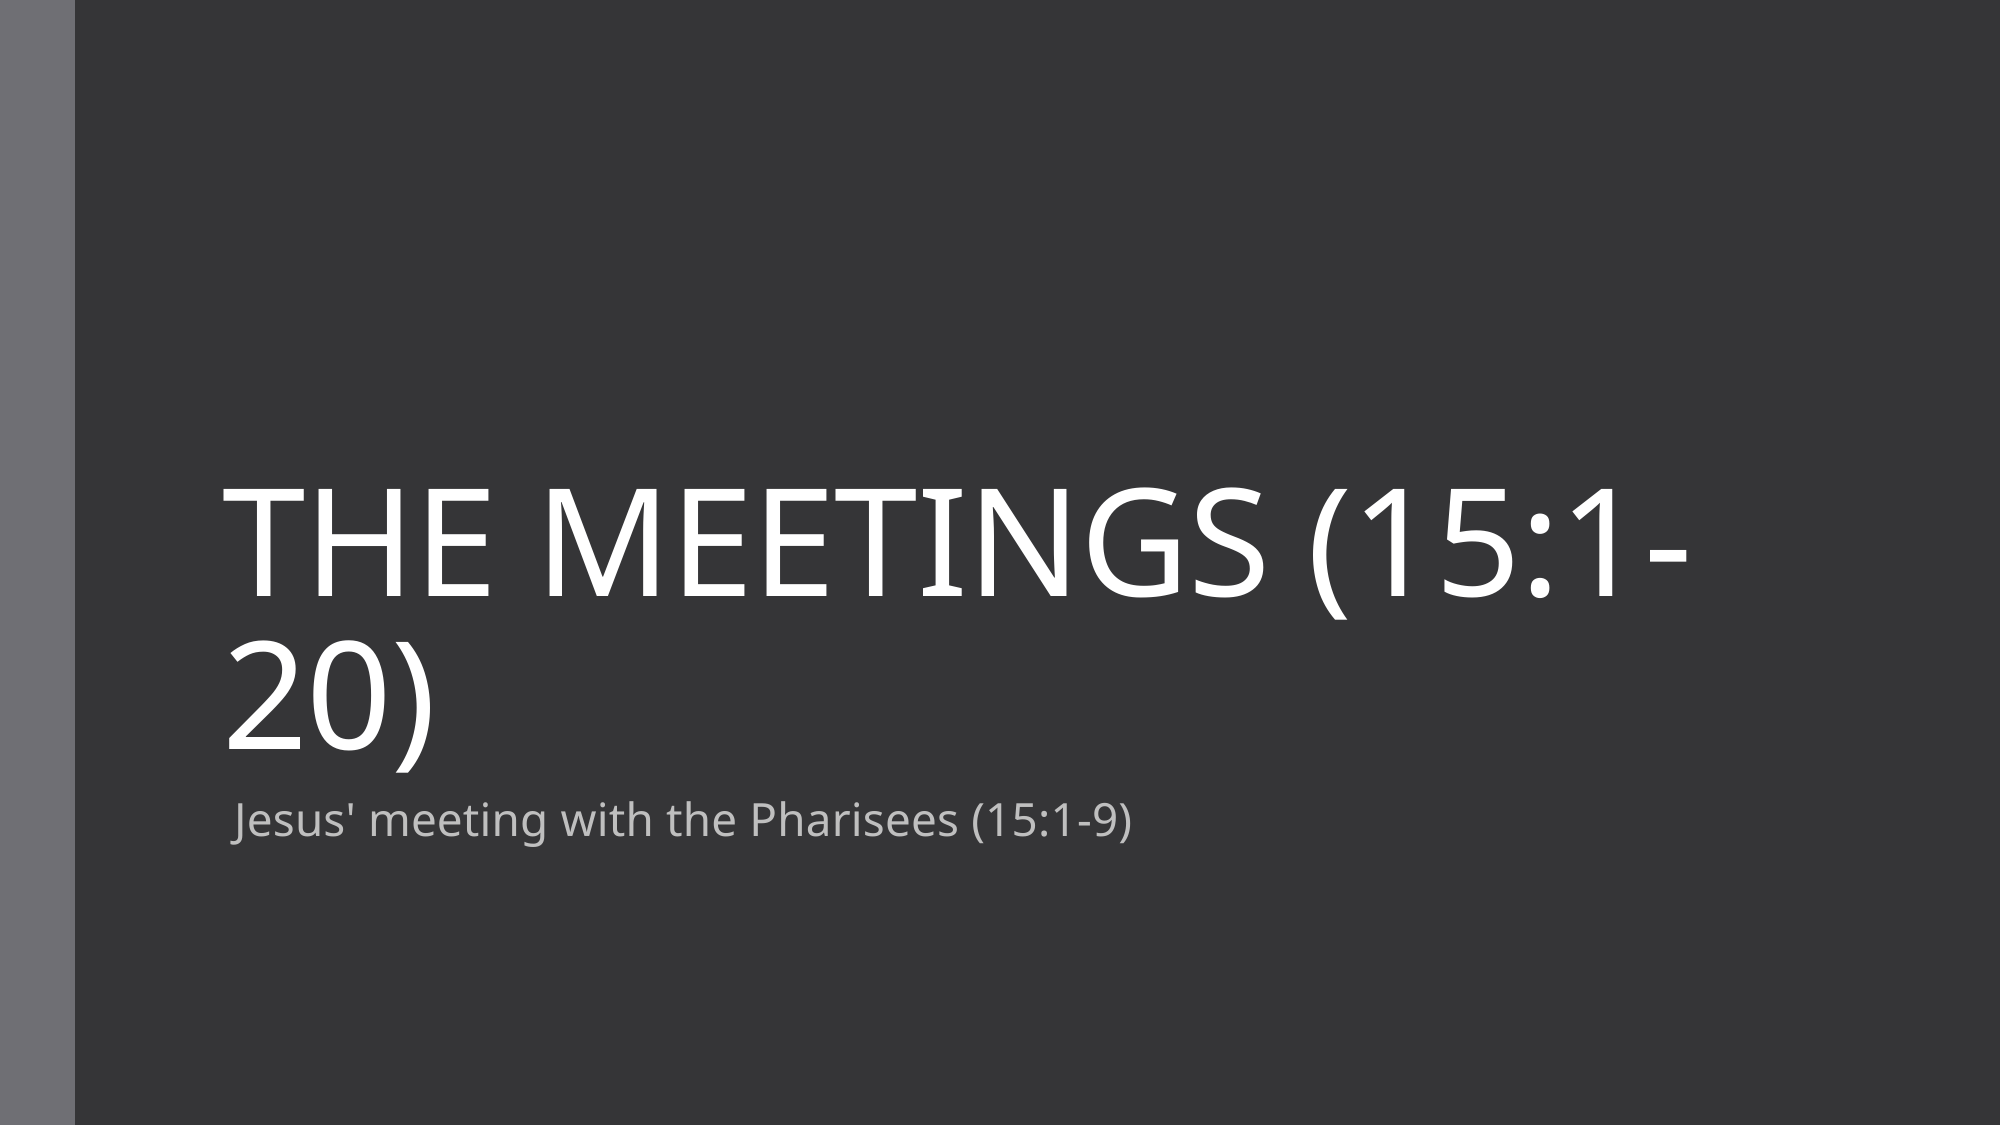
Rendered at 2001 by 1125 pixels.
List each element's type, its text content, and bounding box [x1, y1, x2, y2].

title THE MEETINGS (15:1-20) [206, 124, 1752, 787]
subtitle Jesus' meeting with the Pharisees (15:1-9) [206, 787, 1752, 1066]
